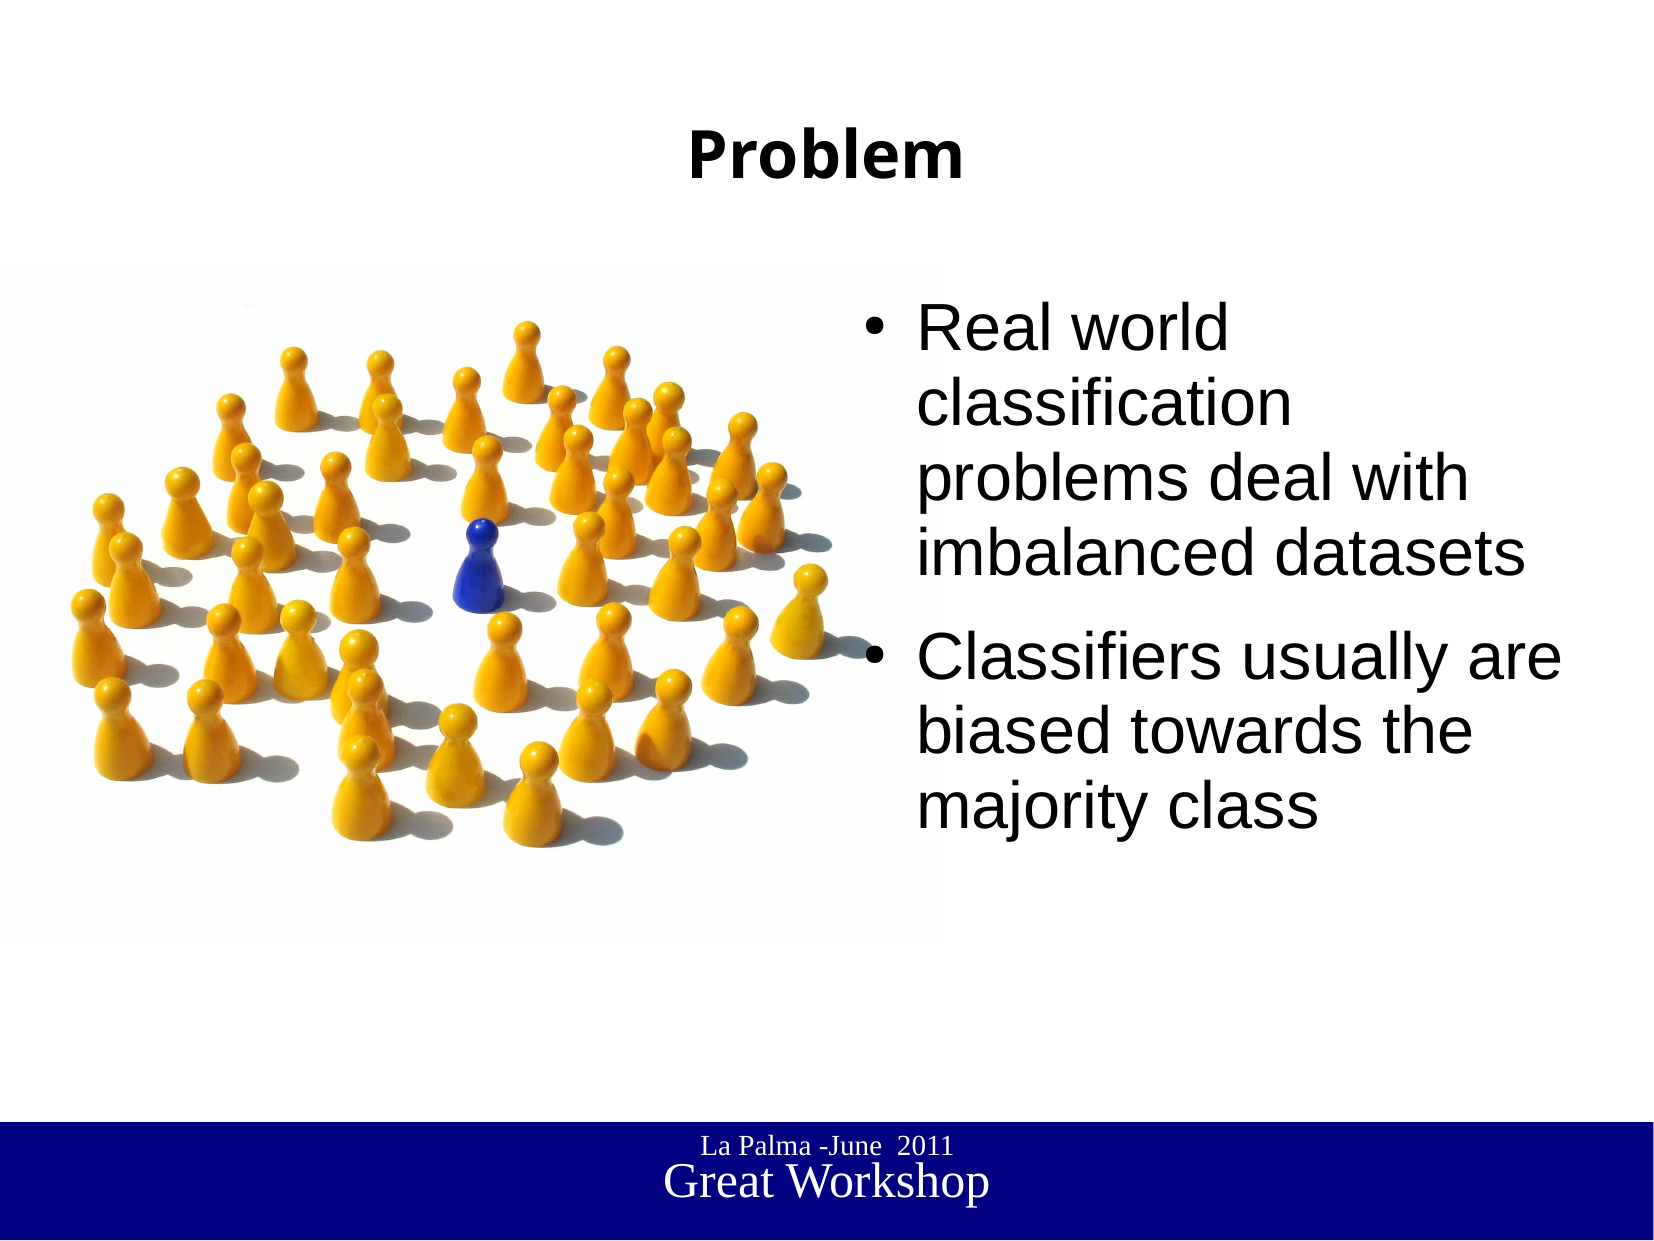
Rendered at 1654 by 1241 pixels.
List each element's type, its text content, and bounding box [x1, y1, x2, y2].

list Real world classification problems deal with imbalanced datasets Classifiers usually are biased towards the majority class [845, 290, 1572, 1094]
title Problem [82, 49, 1571, 257]
picture [0, 265, 944, 939]
